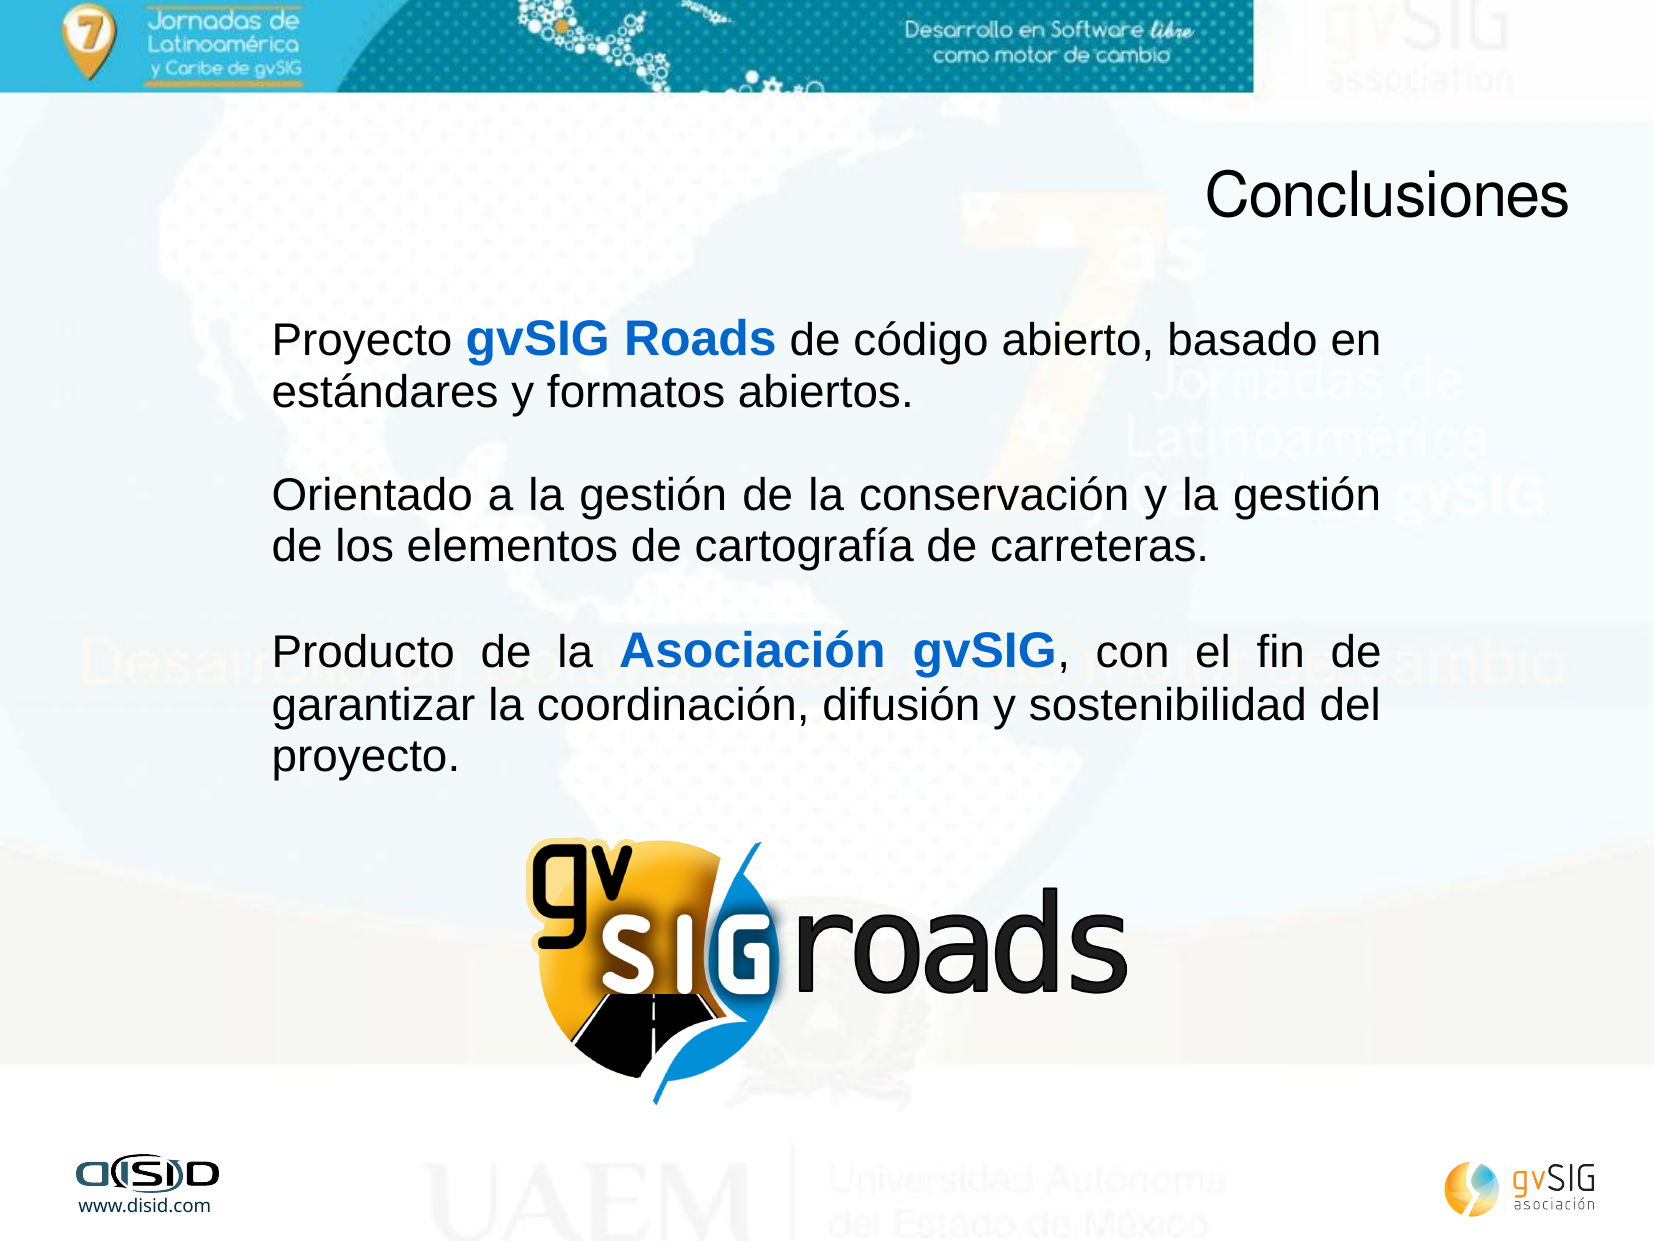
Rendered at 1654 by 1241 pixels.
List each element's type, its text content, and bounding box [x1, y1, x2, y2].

picture [0, 0, 1654, 1241]
list Proyecto gvSIG Roads de código abierto, basado en estándares y formatos abiertos. Orientado a la gestión de la conservación y la gestión de los elementos de cartografía de carreteras. Producto de la Asociación gvSIG, con el fin de garantizar la coordinación, difusión y sostenibilidad del proyecto. [271, 310, 1382, 848]
title Conclusiones [82, 90, 1571, 298]
